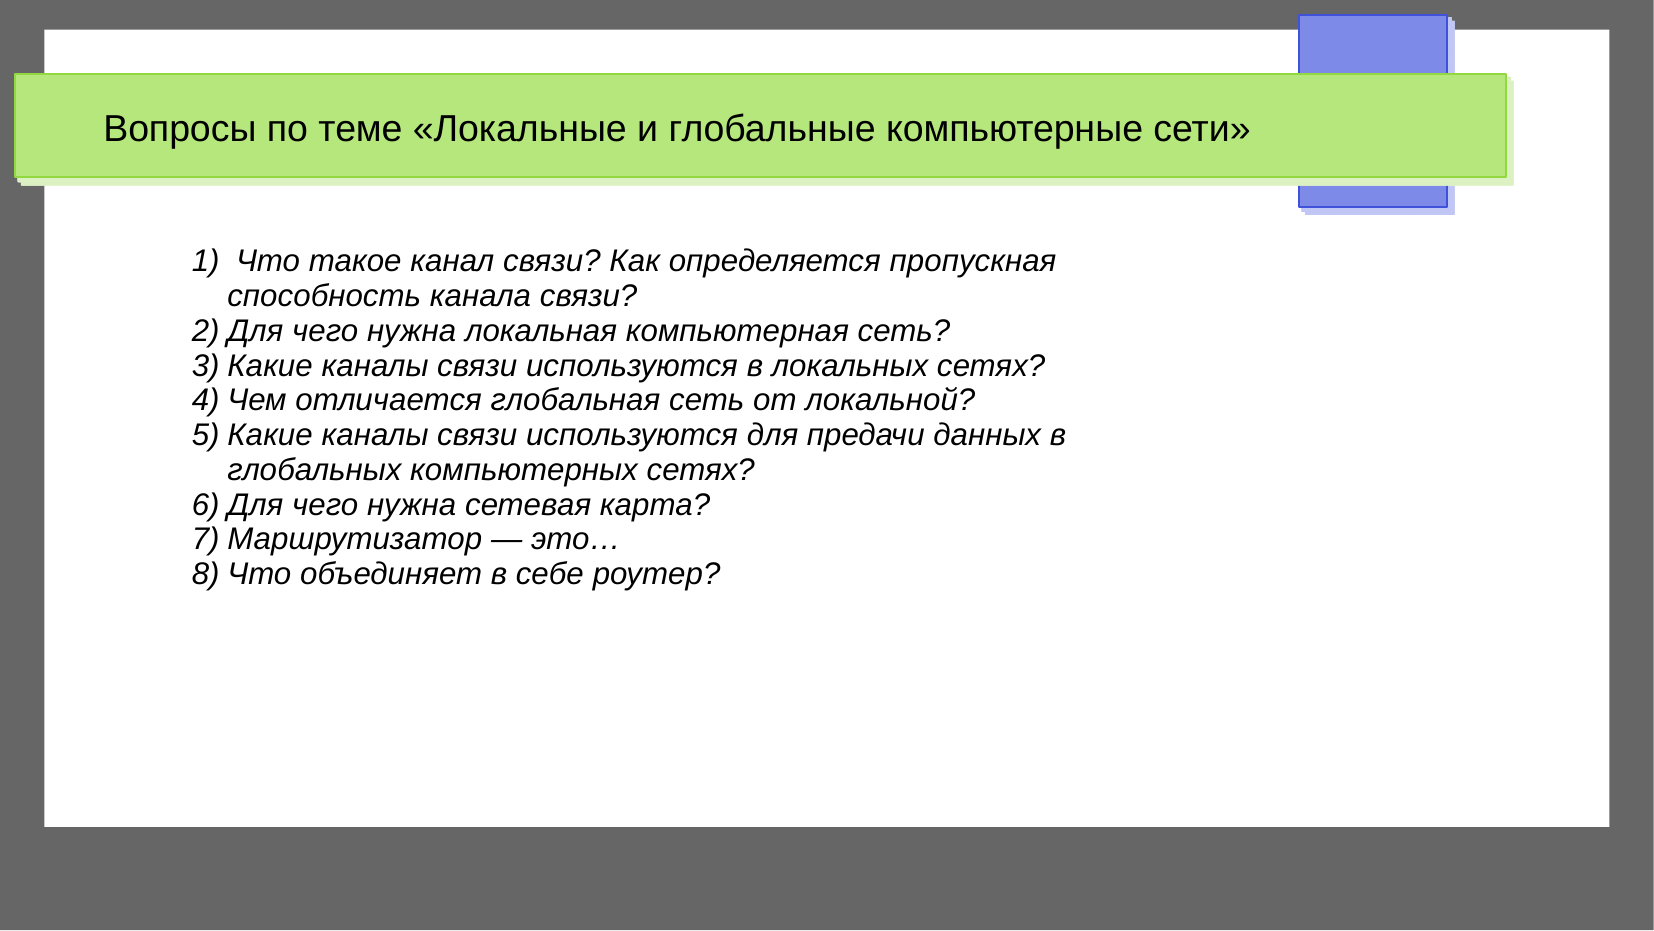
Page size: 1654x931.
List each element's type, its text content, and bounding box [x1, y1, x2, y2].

text_box Вопросы по теме «Локальные и глобальные компьютерные сети» [88, 100, 1270, 200]
text_box Что такое канал связи? Как определяется пропускная способность канала связи? Для чего нужна локальная компьютерная сеть? Какие каналы связи используются в локальных сетях? Чем отличается глобальная сеть от локальной? Какие каналы связи используются для предачи данных в глобальных компьютерных сетях? Для чего нужна сетевая карта? Маршрутизатор — это… Что объединяет в себе роутер? [177, 236, 1211, 599]
